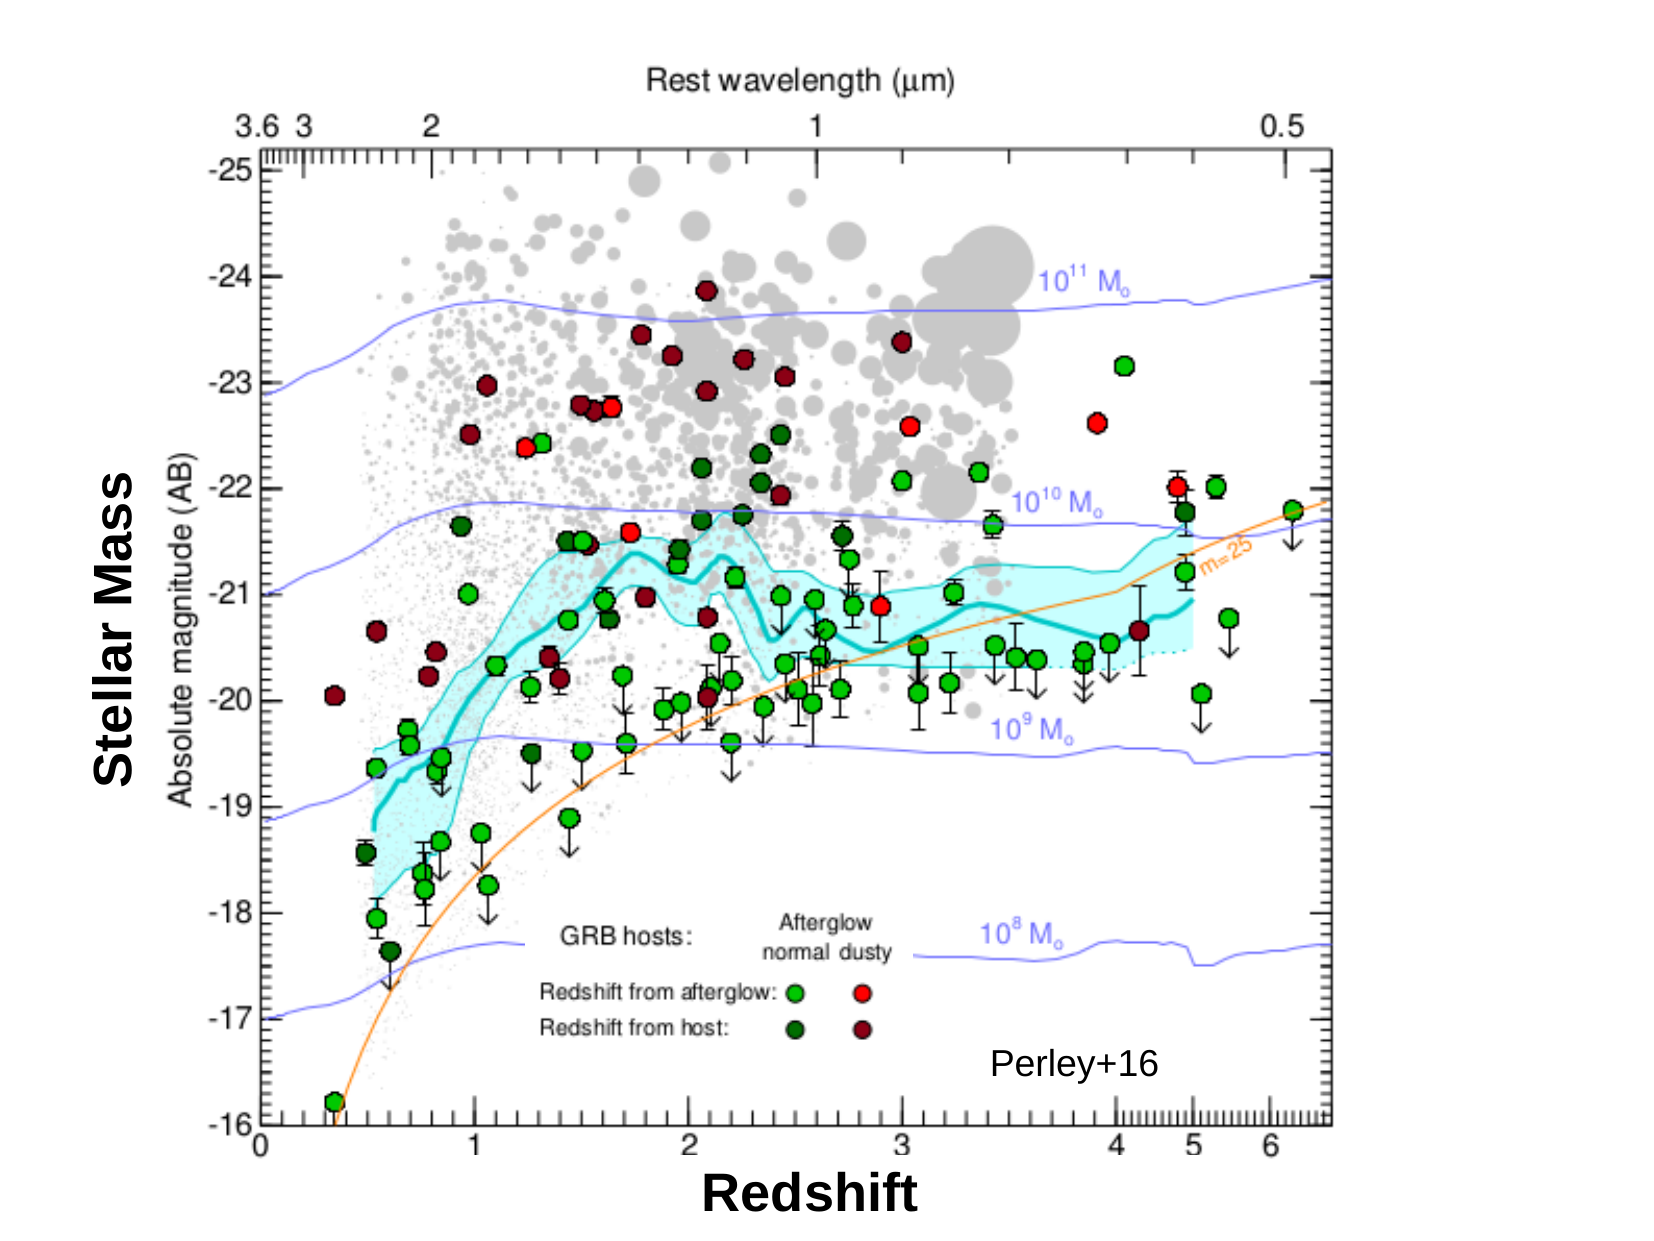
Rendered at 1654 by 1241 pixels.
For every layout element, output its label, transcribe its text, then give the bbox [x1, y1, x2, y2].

text_box Perley+16 [975, 1035, 1306, 1092]
text_box Stellar Mass [75, 195, 151, 1066]
text_box Redshift [375, 1155, 1246, 1231]
picture [150, 58, 1348, 1216]
